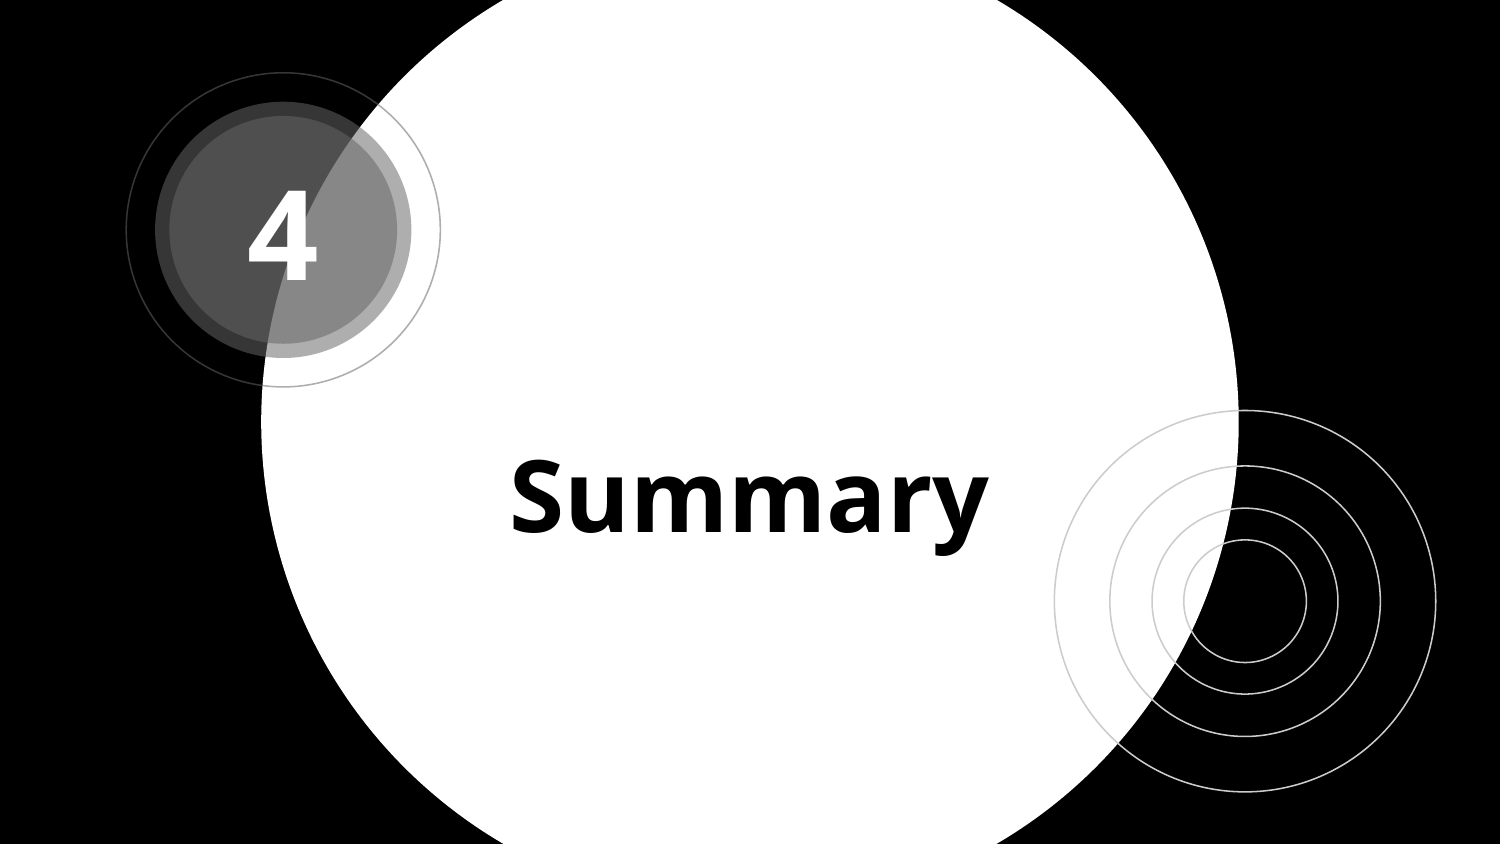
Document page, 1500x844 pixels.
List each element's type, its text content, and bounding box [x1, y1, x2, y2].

text_box 4 [169, 116, 398, 345]
title Summary [366, 158, 1134, 688]
